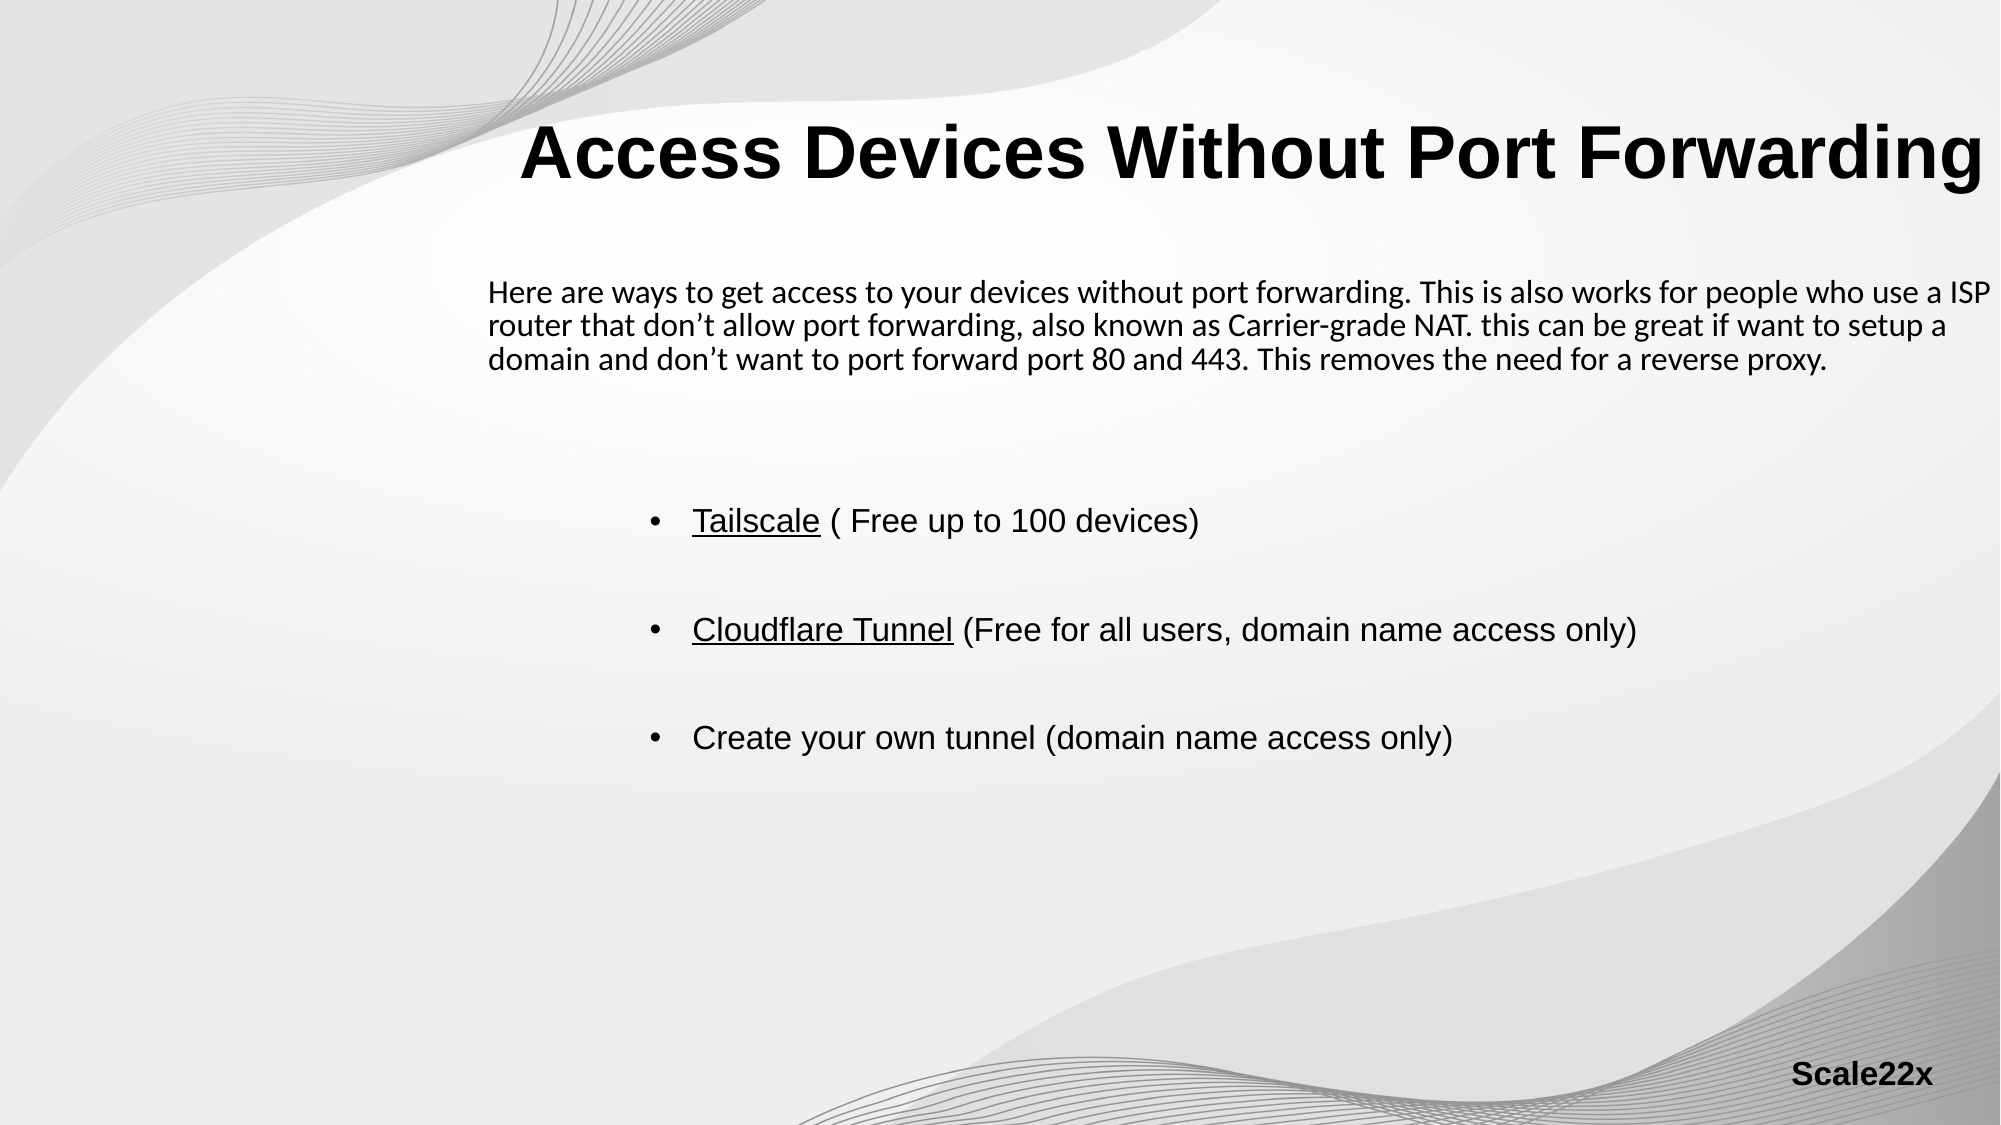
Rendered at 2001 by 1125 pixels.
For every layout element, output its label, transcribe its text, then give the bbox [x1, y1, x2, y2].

list Tailscale ( Free up to 100 devices) Cloudflare Tunnel (Free for all users, domain name access only) Create your own tunnel (domain name access only) [632, 498, 1710, 951]
text_box Scale22x [1776, 1047, 1975, 1103]
text_box Here are ways to get access to your devices without port forwarding. This is also works for people who use a ISP router that don’t allow port forwarding, also known as Carrier-grade NAT. this can be great if want to setup a domain and don’t want to port forward port 80 and 443. This removes the need for a reverse proxy. [473, 271, 2001, 407]
picture [0, 0, 2001, 1125]
title Access Devices Without Port Forwarding [340, 80, 2001, 232]
